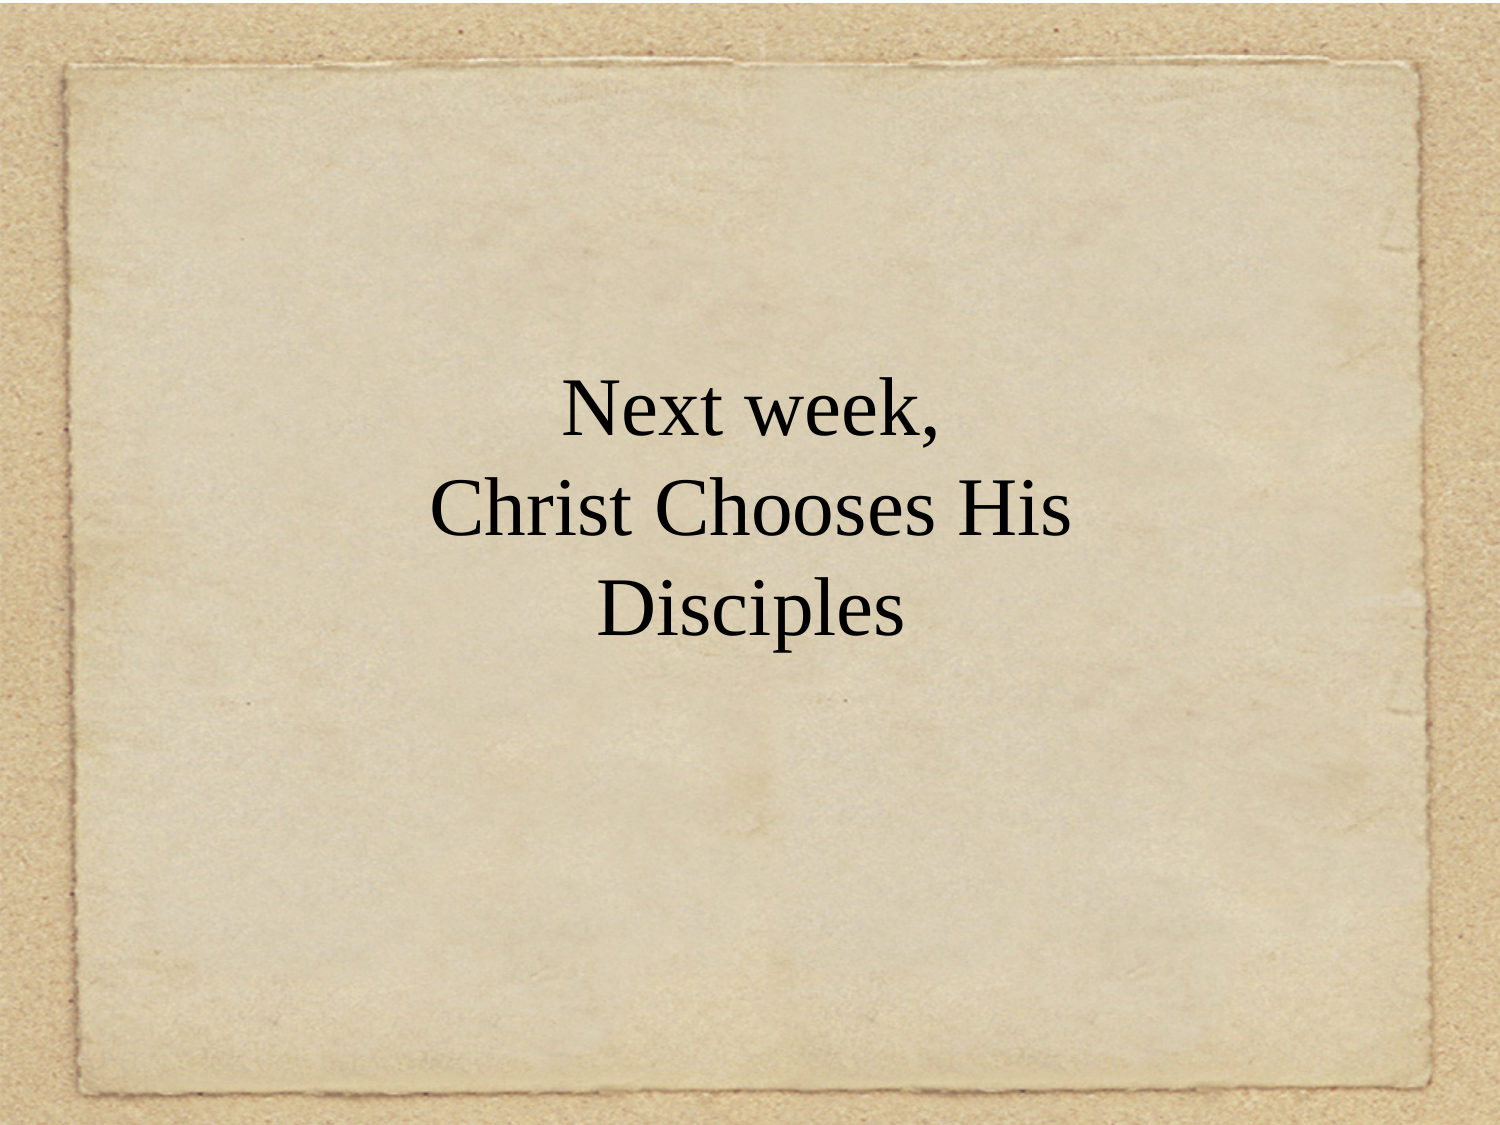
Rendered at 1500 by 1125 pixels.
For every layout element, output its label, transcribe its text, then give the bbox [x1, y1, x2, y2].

picture [0, 3, 1500, 1125]
text_box Next week, Christ Chooses His Disciples [303, 345, 1200, 760]
